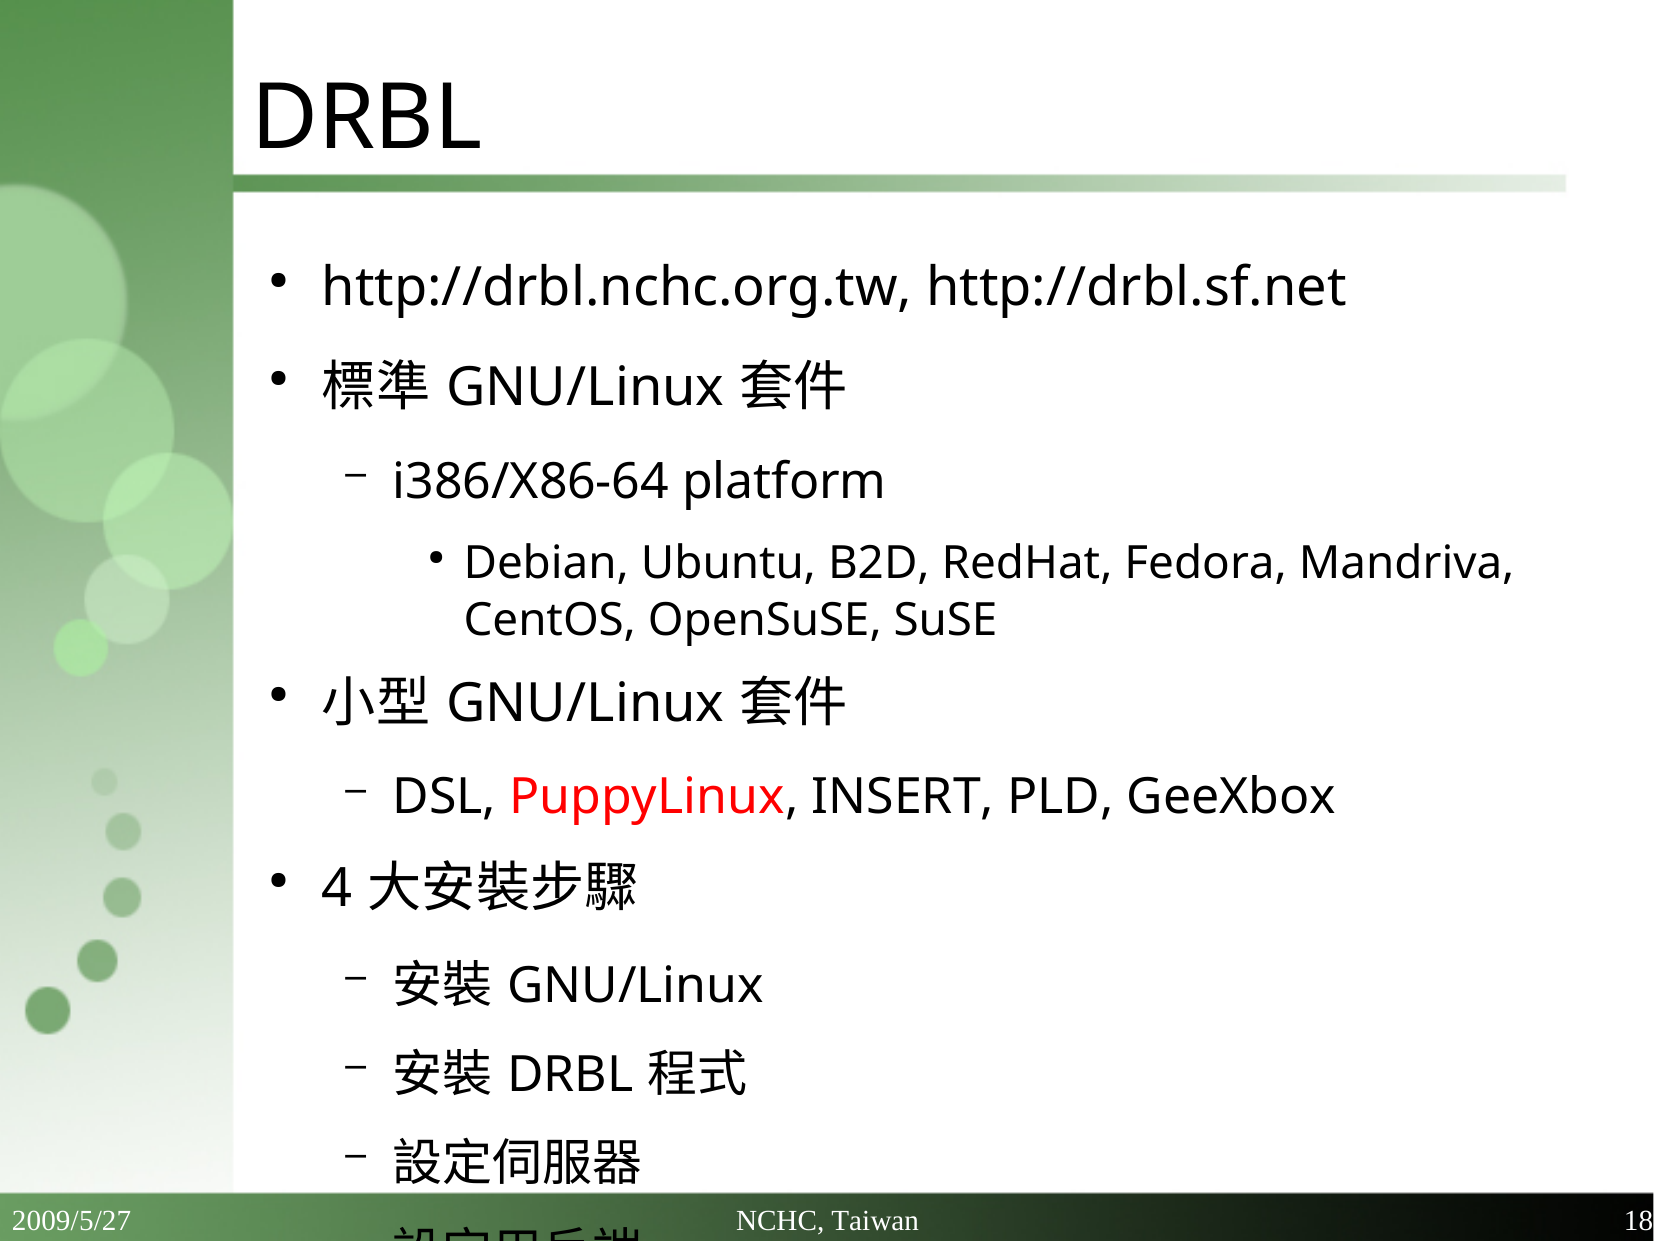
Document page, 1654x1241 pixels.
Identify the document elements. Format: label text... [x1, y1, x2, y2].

title DRBL [236, 41, 1595, 185]
picture [420, 1232, 430, 1241]
picture [519, 1234, 533, 1241]
picture [0, 0, 1654, 1241]
picture [503, 1234, 515, 1241]
picture [450, 1236, 484, 1241]
list http://drbl.nchc.org.tw, http://drbl.sf.net 標準GNU/Linux套件 i386/X86-64 platform Debian, Ubuntu, B2D, RedHat, Fedora, Mandriva, CentOS, OpenSuSE, SuSE 小型GNU/Linux套件 DSL, PuppyLinux, INSERT, PLD, GeeXbox 4大安裝步驟 安裝GNU/Linux 安裝DRBL程式 設定伺服器 設定用戶端 [236, 244, 1595, 1128]
